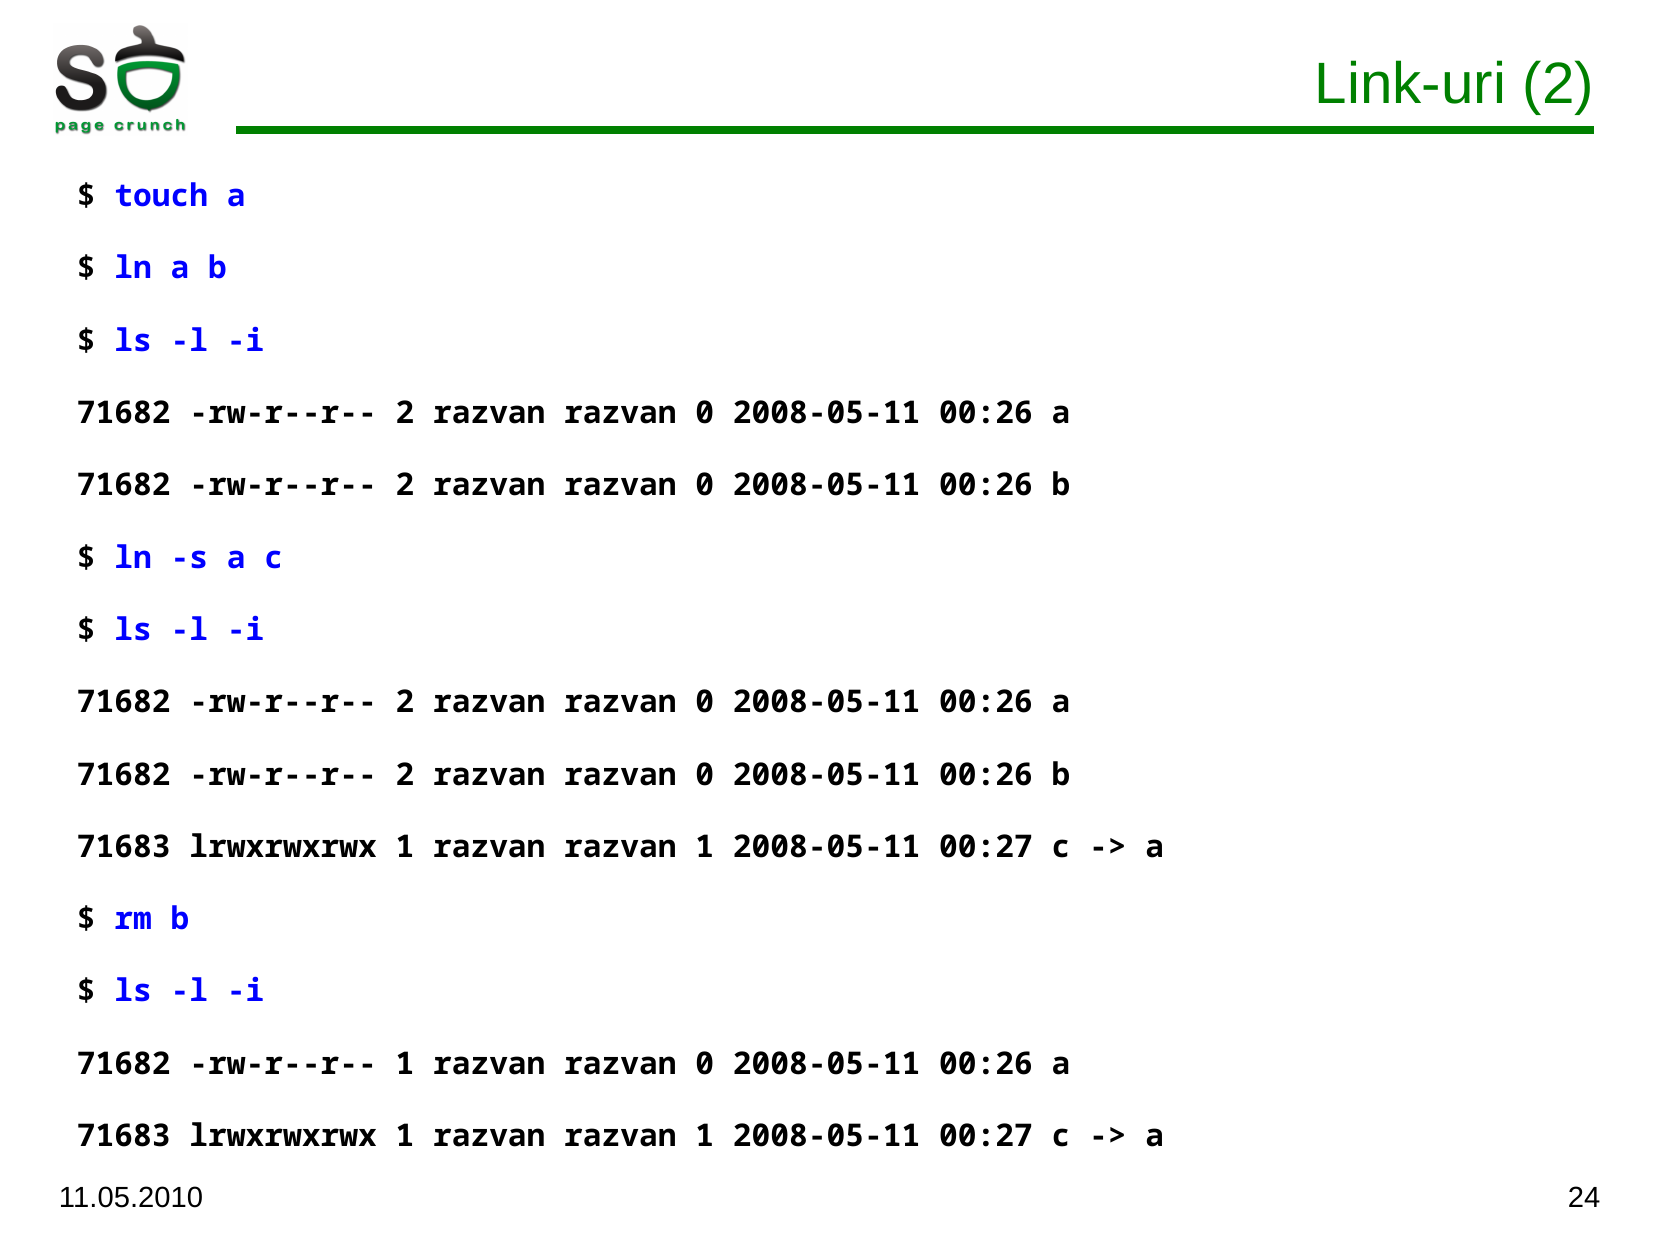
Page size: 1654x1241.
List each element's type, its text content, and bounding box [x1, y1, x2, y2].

list $ touch a $ ln a b $ ls -l -i 71682 -rw-r--r-- 2 razvan razvan 0 2008-05-11 00:26 a 71682 -rw-r--r-- 2 razvan razvan 0 2008-05-11 00:26 b $ ln -s a c $ ls -l -i 71682 -rw-r--r-- 2 razvan razvan 0 2008-05-11 00:26 a 71682 -rw-r--r-- 2 razvan razvan 0 2008-05-11 00:26 b 71683 lrwxrwxrwx 1 razvan razvan 1 2008-05-11 00:27 c -> a $ rm b $ ls -l -i 71682 -rw-r--r-- 1 razvan razvan 0 2008-05-11 00:26 a 71683 lrwxrwxrwx 1 razvan razvan 1 2008-05-11 00:27 c -> a [59, 177, 1595, 1152]
picture [53, 23, 188, 136]
title Link-uri (2) [236, 49, 1595, 119]
